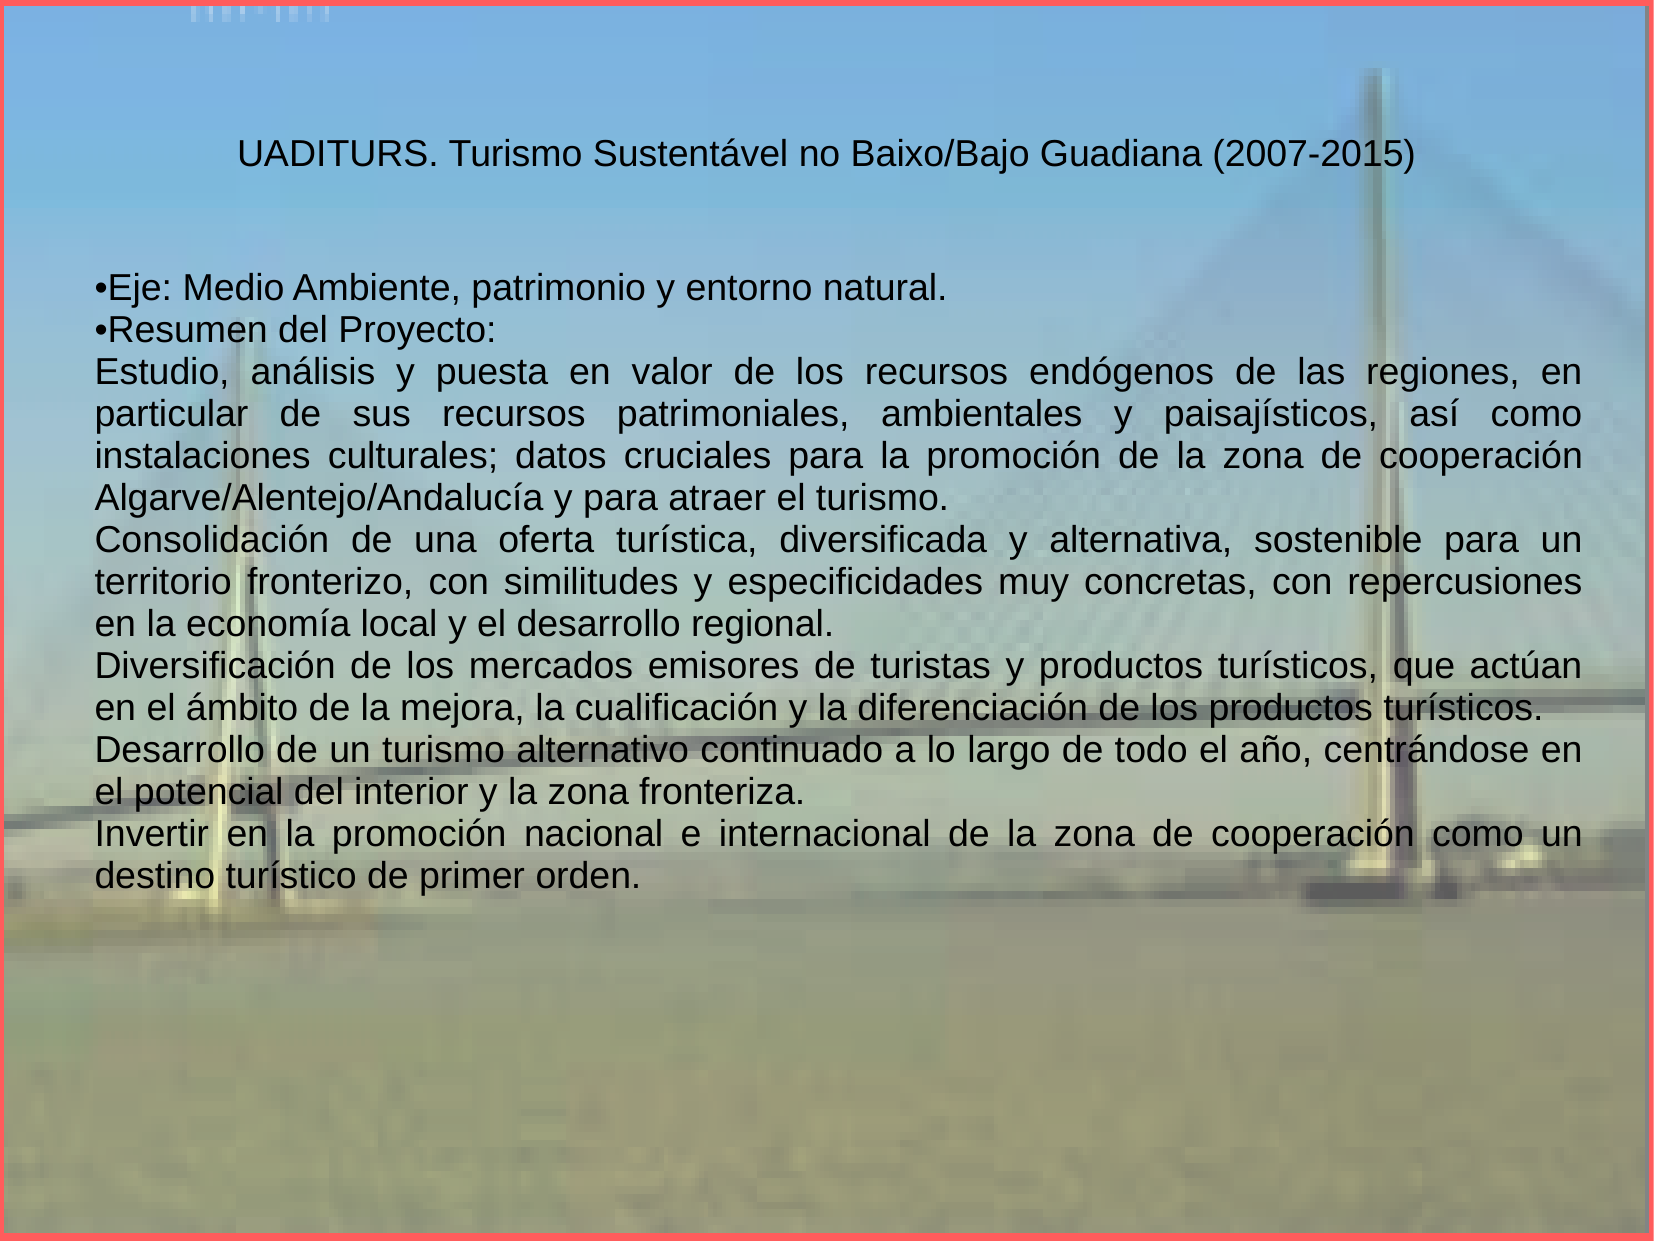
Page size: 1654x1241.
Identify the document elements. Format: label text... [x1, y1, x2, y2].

subtitle •Eje: Medio Ambiente, patrimonio y entorno natural. •Resumen del Proyecto: Estudio, análisis y puesta en valor de los recursos endógenos de las regiones, en particular de sus recursos patrimoniales, ambientales y paisajísticos, así como instalaciones culturales; datos cruciales para la promoción de la zona de cooperación Algarve/Alentejo/Andalucía y para atraer el turismo. Consolidación de una oferta turística, diversificada y alternativa, sostenible para un territorio fronterizo, con similitudes y especificidades muy concretas, con repercusiones en la economía local y el desarrollo regional. Diversificación de los mercados emisores de turistas y productos turísticos, que actúan en el ámbito de la mejora, la cualificación y la diferenciación de los productos turísticos. Desarrollo de un turismo alternativo continuado a lo largo de todo el año, centrándose en el potencial del interior y la zona fronteriza. Invertir en la promoción nacional e internacional de la zona de cooperación como un destino turístico de primer orden. [94, 200, 1583, 921]
title UADITURS. Turismo Sustentável no Baixo/Bajo Guadiana (2007-2015) [82, 49, 1571, 257]
